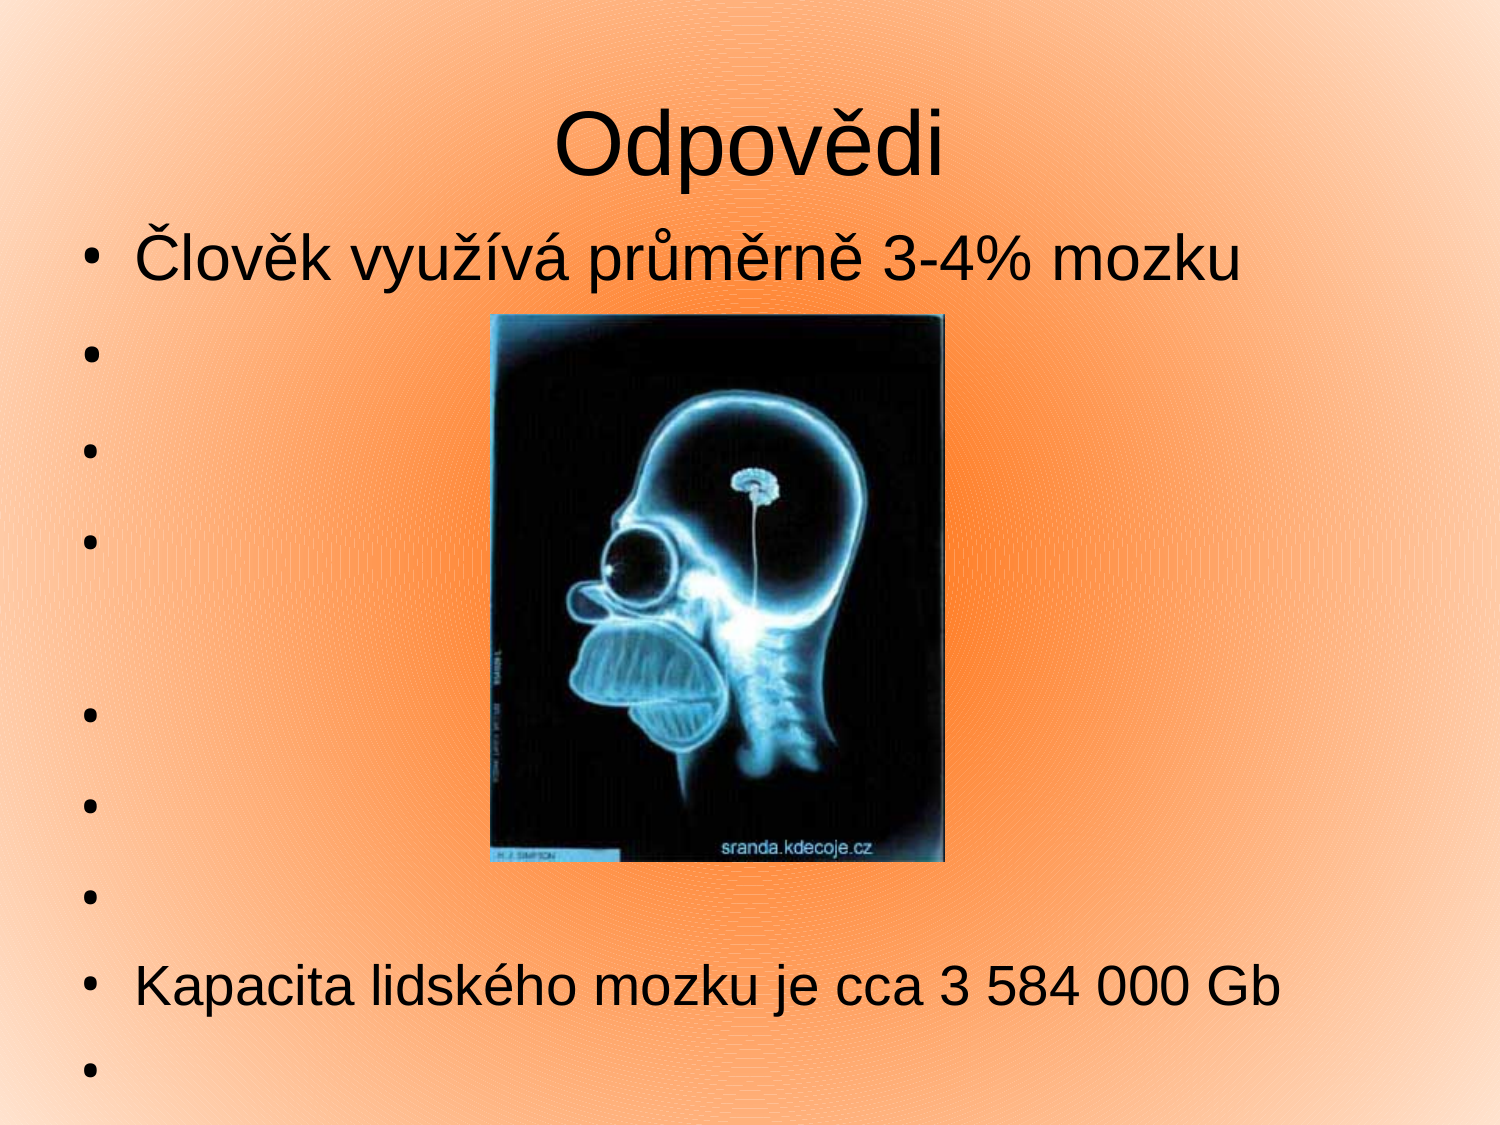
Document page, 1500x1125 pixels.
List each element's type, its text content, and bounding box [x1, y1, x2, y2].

list Člověk využívá průměrně 3-4% mozku Kapacita lidského mozku je cca 3 584 000 Gb [64, 208, 1459, 1028]
title Odpovědi [75, 45, 1426, 208]
picture [490, 314, 945, 862]
